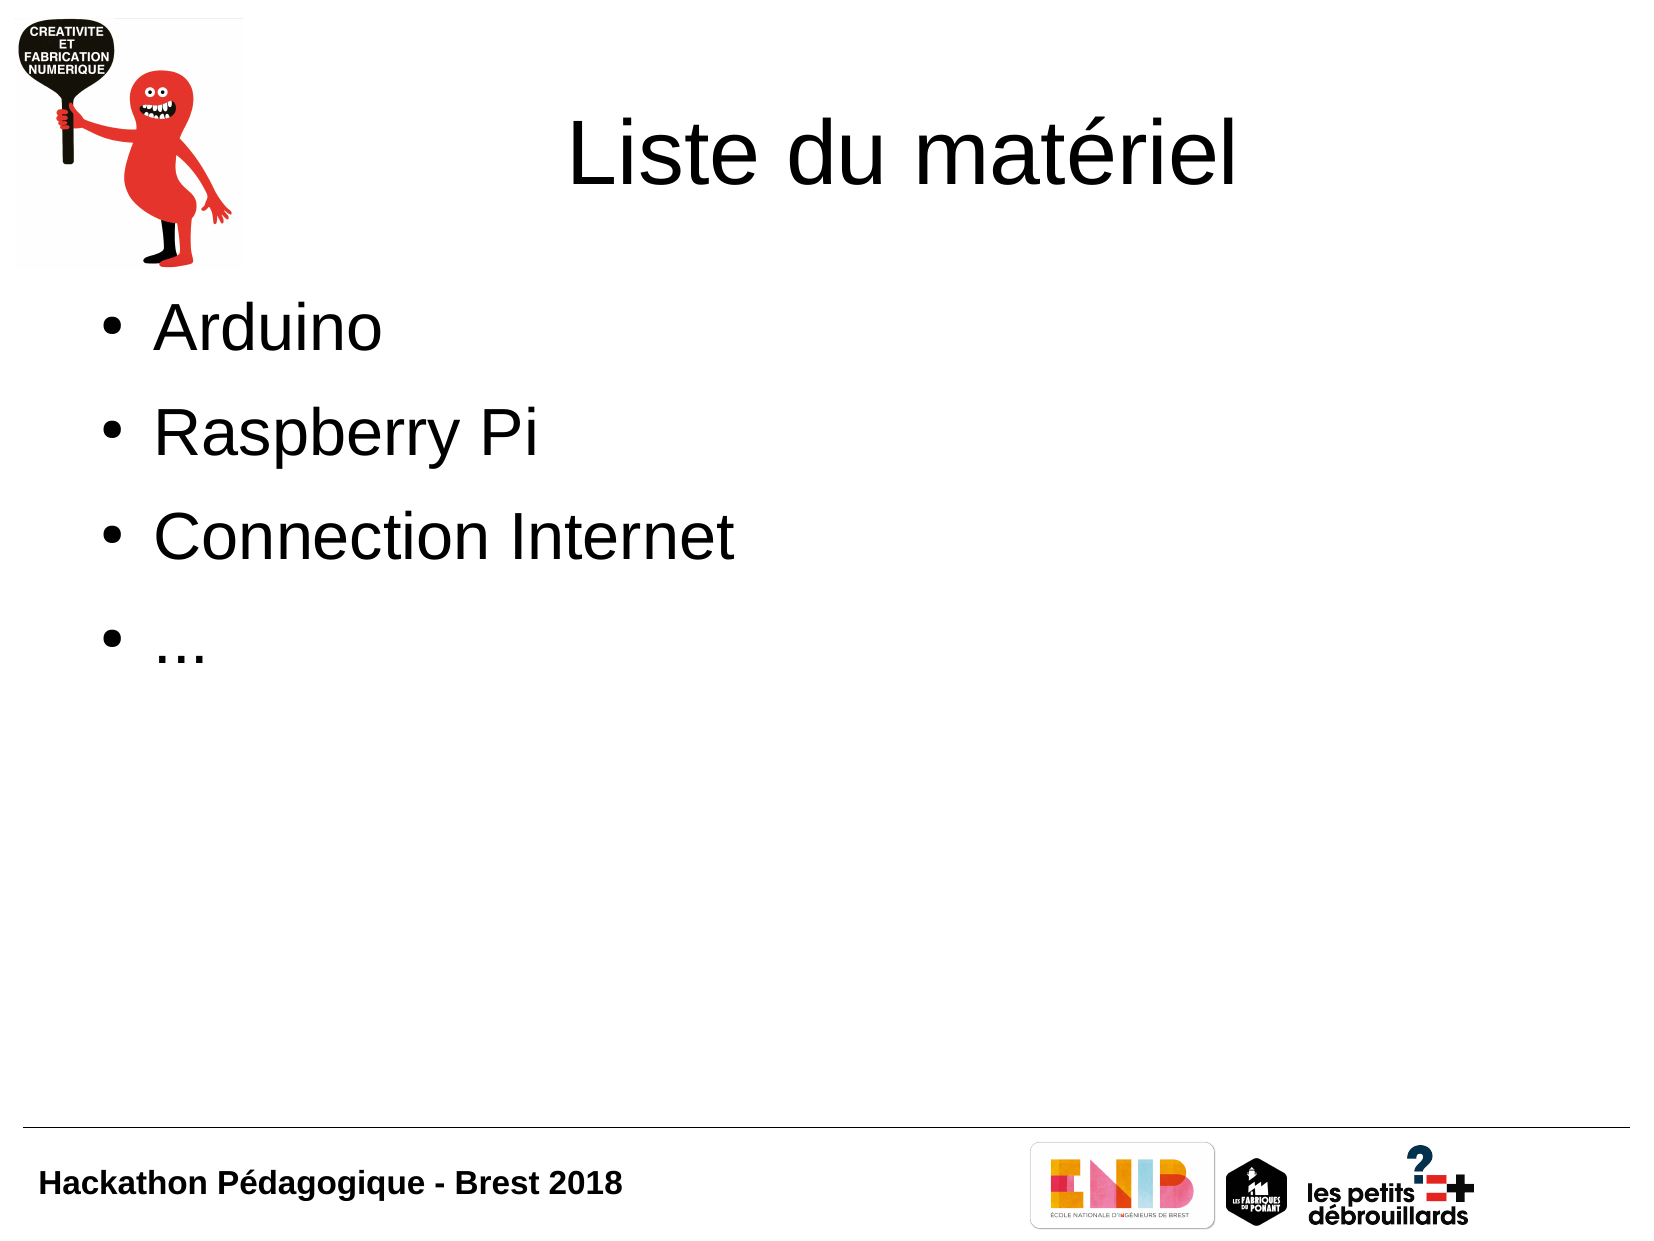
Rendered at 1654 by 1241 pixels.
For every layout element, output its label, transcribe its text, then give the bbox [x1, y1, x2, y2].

text_box Hackathon Pédagogique - Brest 2018 [23, 1157, 945, 1210]
title Liste du matériel [236, 49, 1571, 257]
picture [1015, 1127, 1287, 1241]
picture [15, 18, 243, 269]
list Arduino Raspberry Pi Connection Internet ... [82, 290, 1571, 1109]
picture [1308, 1145, 1474, 1225]
